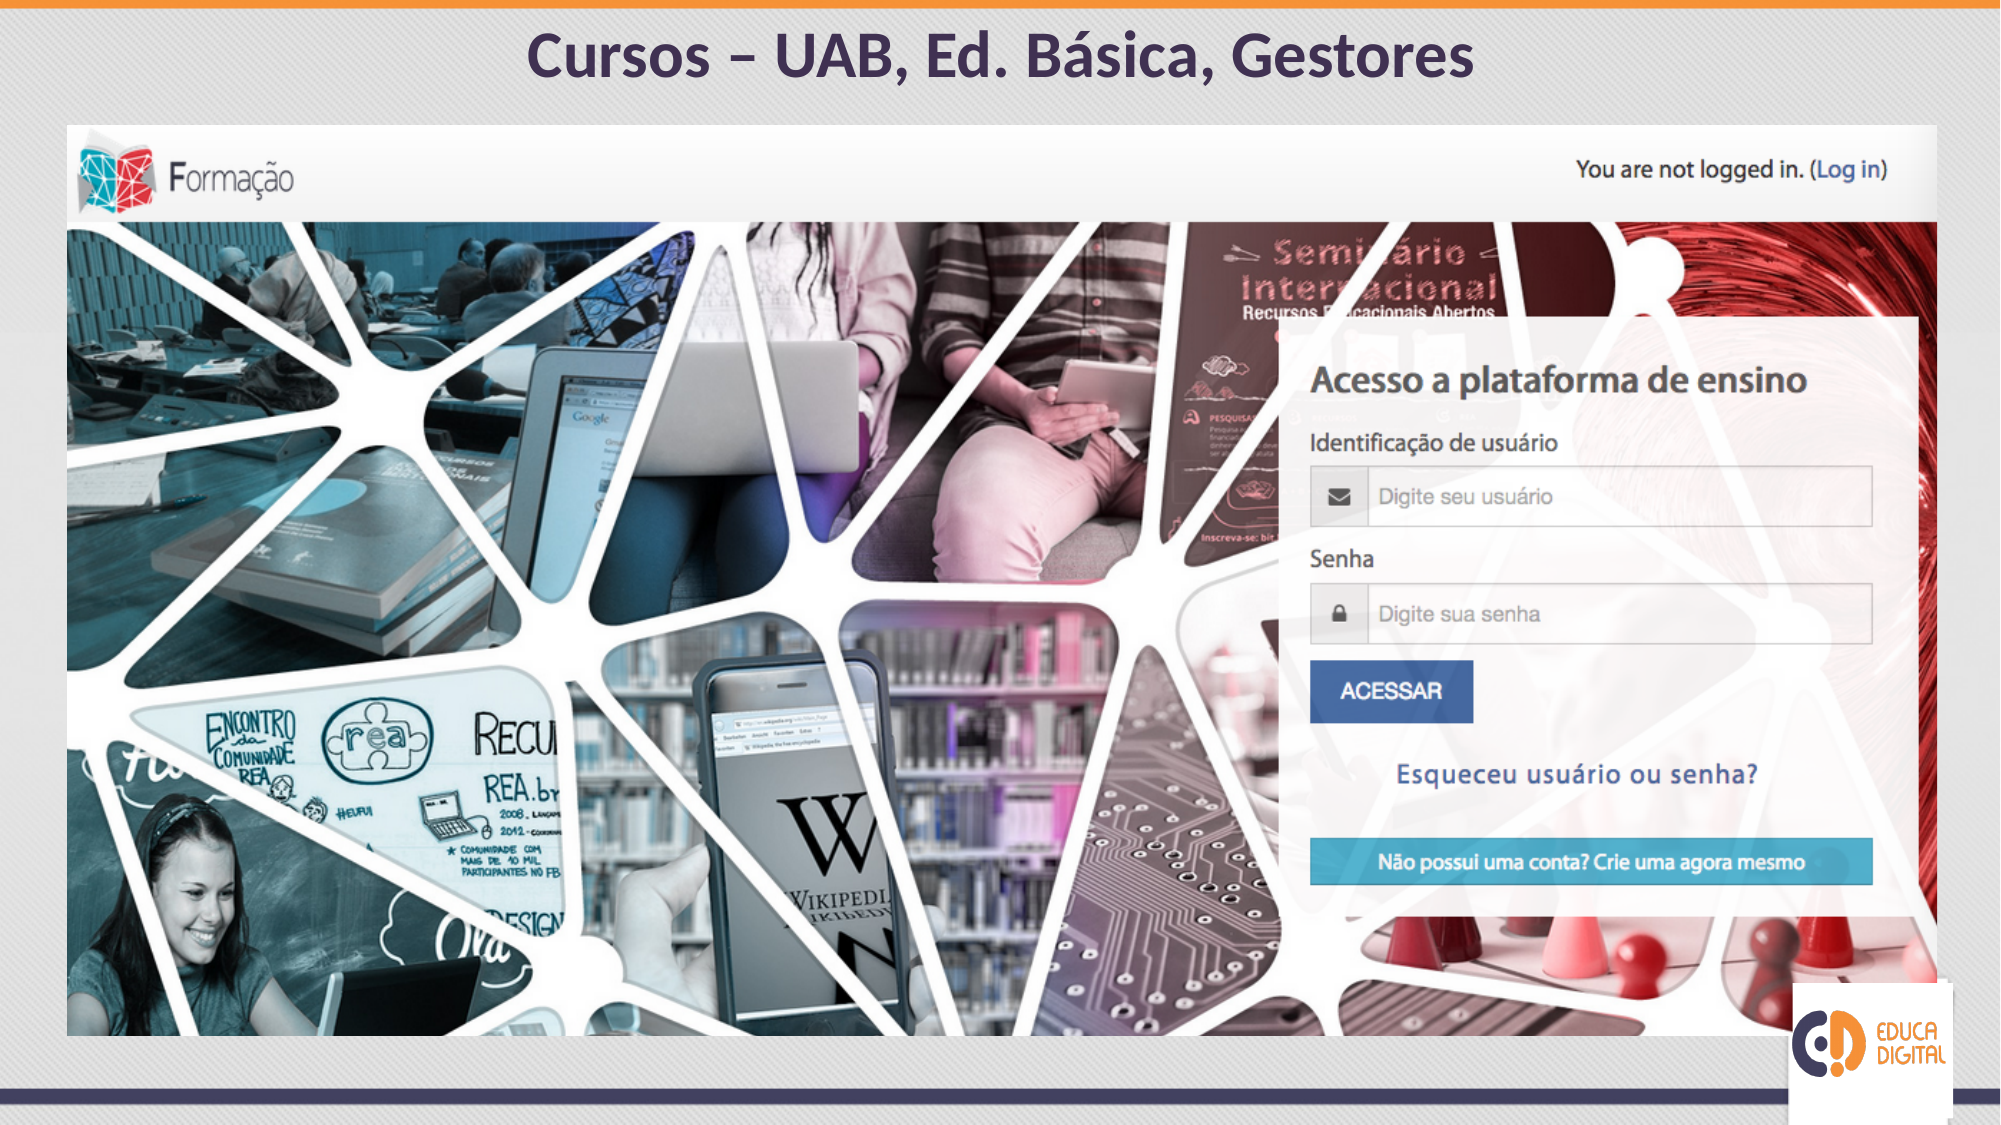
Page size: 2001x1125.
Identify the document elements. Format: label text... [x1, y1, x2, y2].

text_box [1792, 1115, 1954, 1119]
picture [0, 0, 2001, 1125]
text_box Cursos – UAB, Ed. Básica, Gestores [205, 0, 1798, 239]
